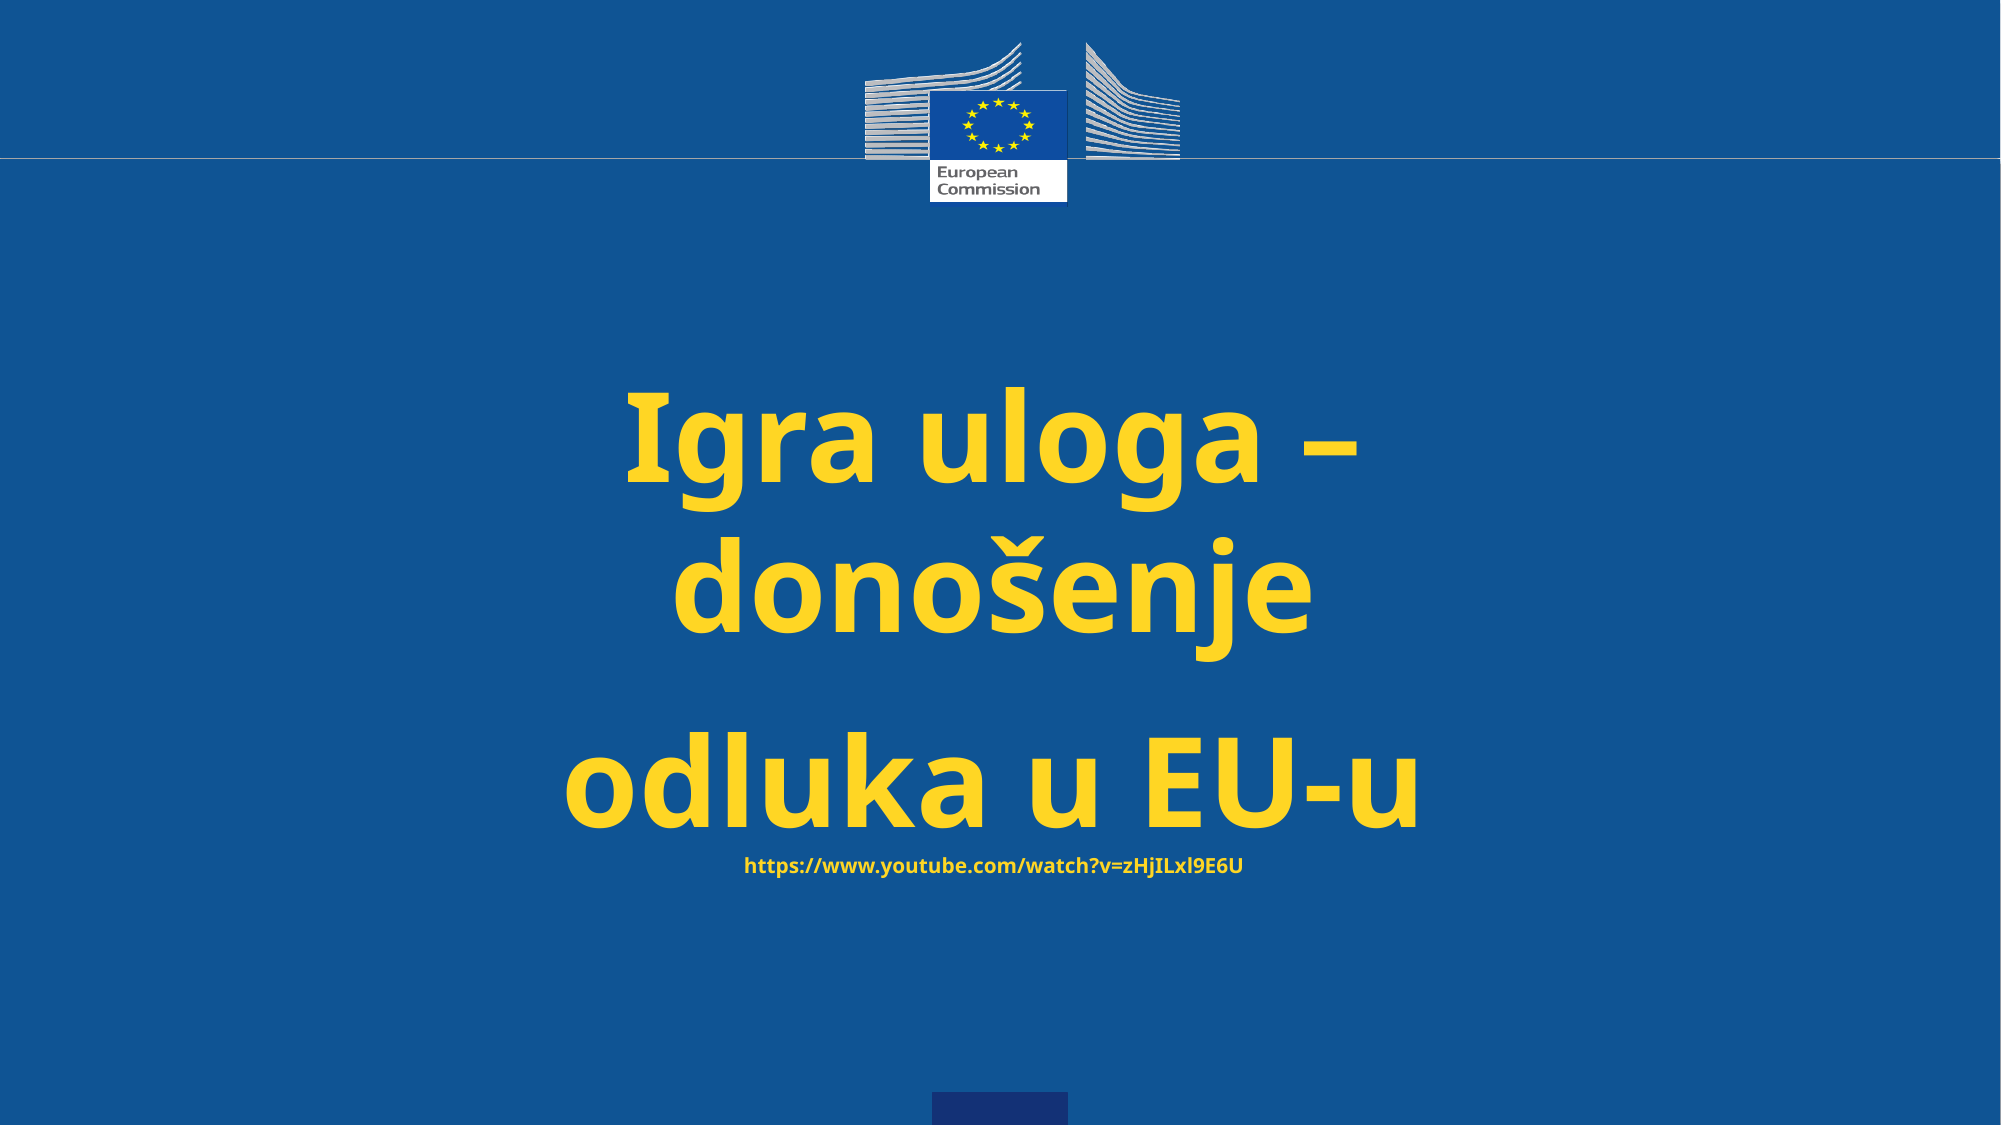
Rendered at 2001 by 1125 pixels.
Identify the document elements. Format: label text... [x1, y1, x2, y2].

text_box Igra uloga – donošenje odluka u EU-u https://www.youtube.com/watch?v=zHjILxl9E6U [407, 349, 1580, 755]
